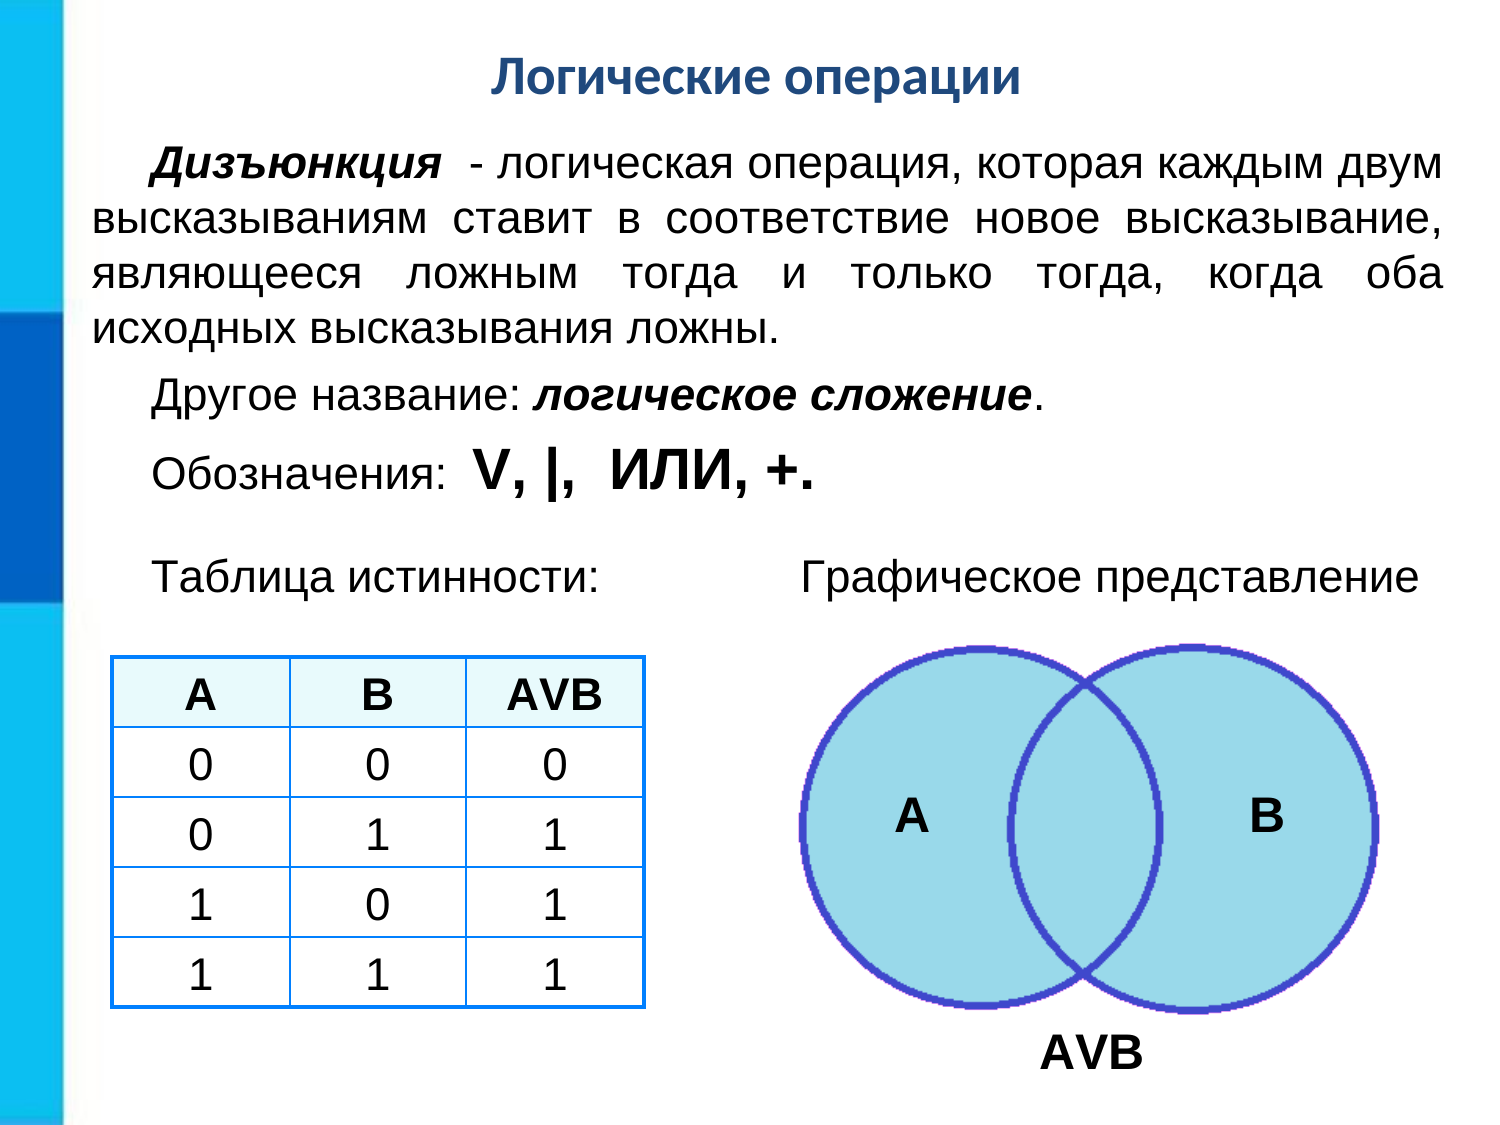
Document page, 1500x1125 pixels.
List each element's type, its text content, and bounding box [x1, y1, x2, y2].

table_header АVВ [467, 659, 642, 726]
table_cell 1 [114, 938, 289, 1005]
text_box A [879, 774, 951, 851]
text_box Логические операции [88, 31, 1425, 114]
table_cell 0 [114, 728, 289, 796]
table_cell 1 [467, 868, 642, 936]
text_box B [1234, 774, 1306, 851]
text_box АVВ [1021, 1011, 1164, 1087]
table_cell 1 [467, 938, 642, 1005]
table_cell 1 [291, 938, 465, 1005]
table_cell 0 [291, 728, 465, 796]
text_box Графическое представление [726, 538, 1459, 610]
table_cell 0 [467, 728, 642, 796]
table_cell 1 [291, 798, 465, 866]
table_header А [114, 659, 289, 726]
picture [0, 0, 1500, 1125]
table_cell 0 [291, 868, 465, 936]
table_cell 0 [114, 798, 289, 866]
table_cell 1 [467, 798, 642, 866]
text_box Таблица истинности: [76, 538, 668, 610]
text_box Дизъюнкция - логическая операция, которая каждым двум высказываниям ставит в соответствие новое высказывание, являющееся ложным тогда и только тогда, когда оба исходных высказывания ложны. Другое название: логическое сложение. Обозначения: V, |, ИЛИ, +. [76, 125, 1459, 509]
table_cell 1 [114, 868, 289, 936]
table_header В [291, 659, 465, 726]
